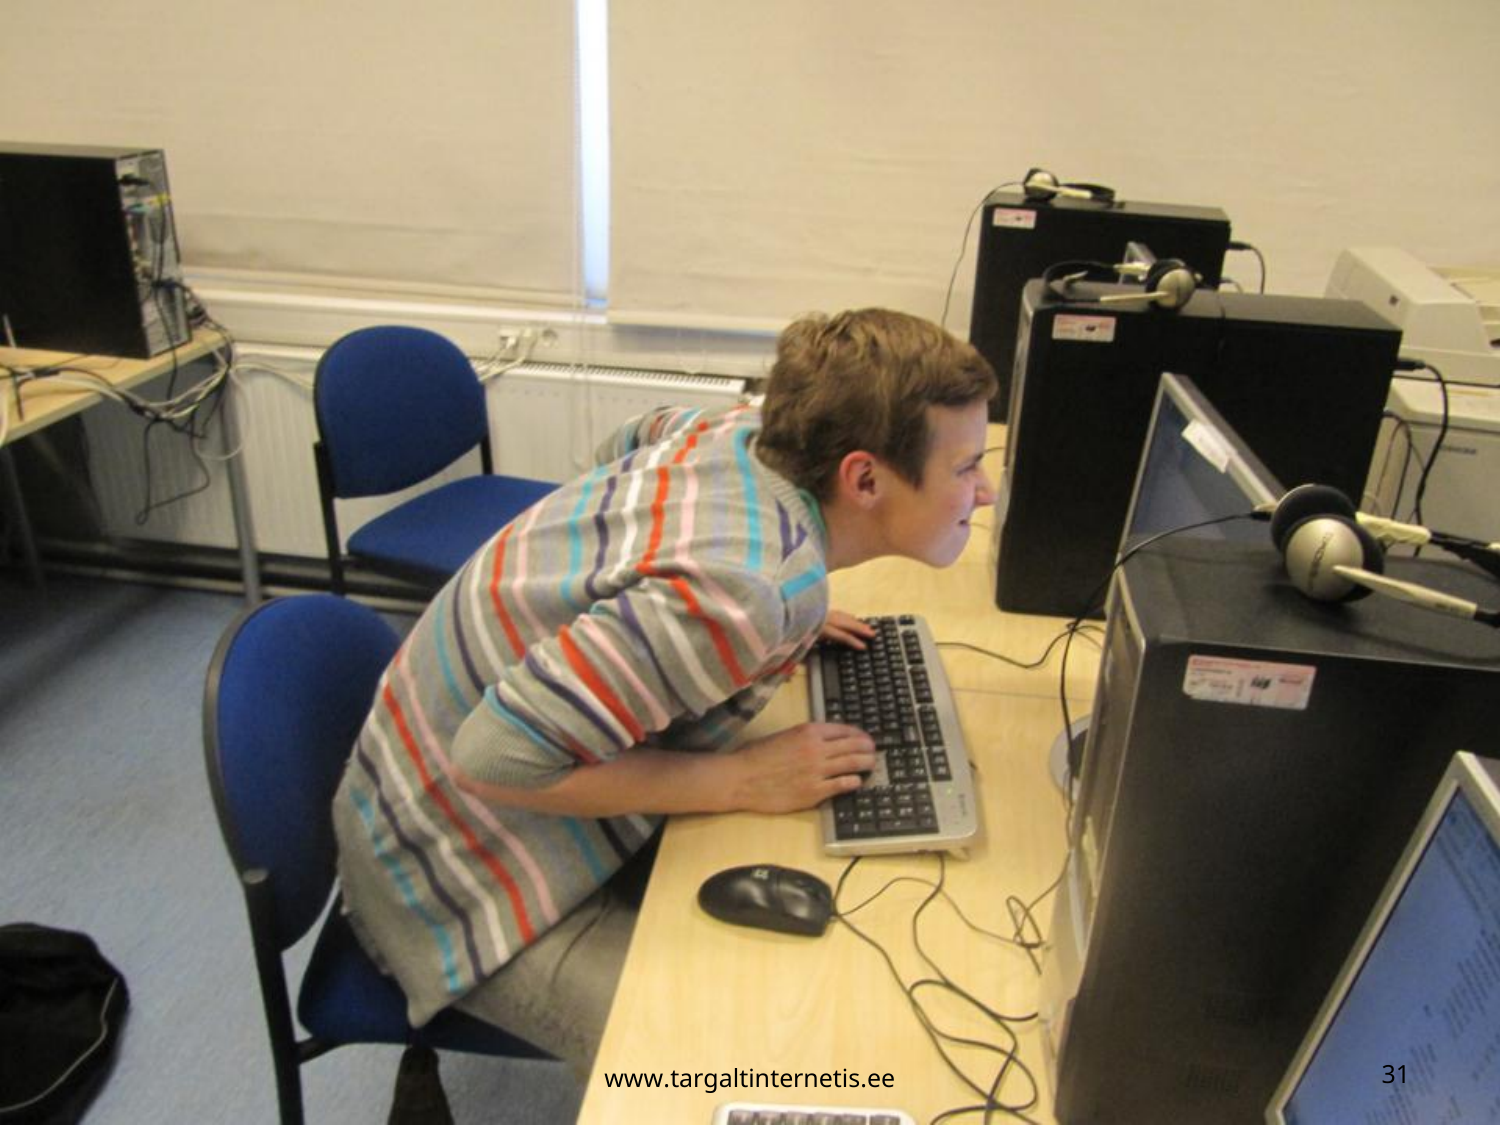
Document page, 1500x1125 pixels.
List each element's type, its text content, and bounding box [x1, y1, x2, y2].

text_box <number> [1074, 1025, 1426, 1101]
picture [0, 0, 1500, 1125]
text_box www.targaltinternetis.ee [512, 1025, 988, 1101]
